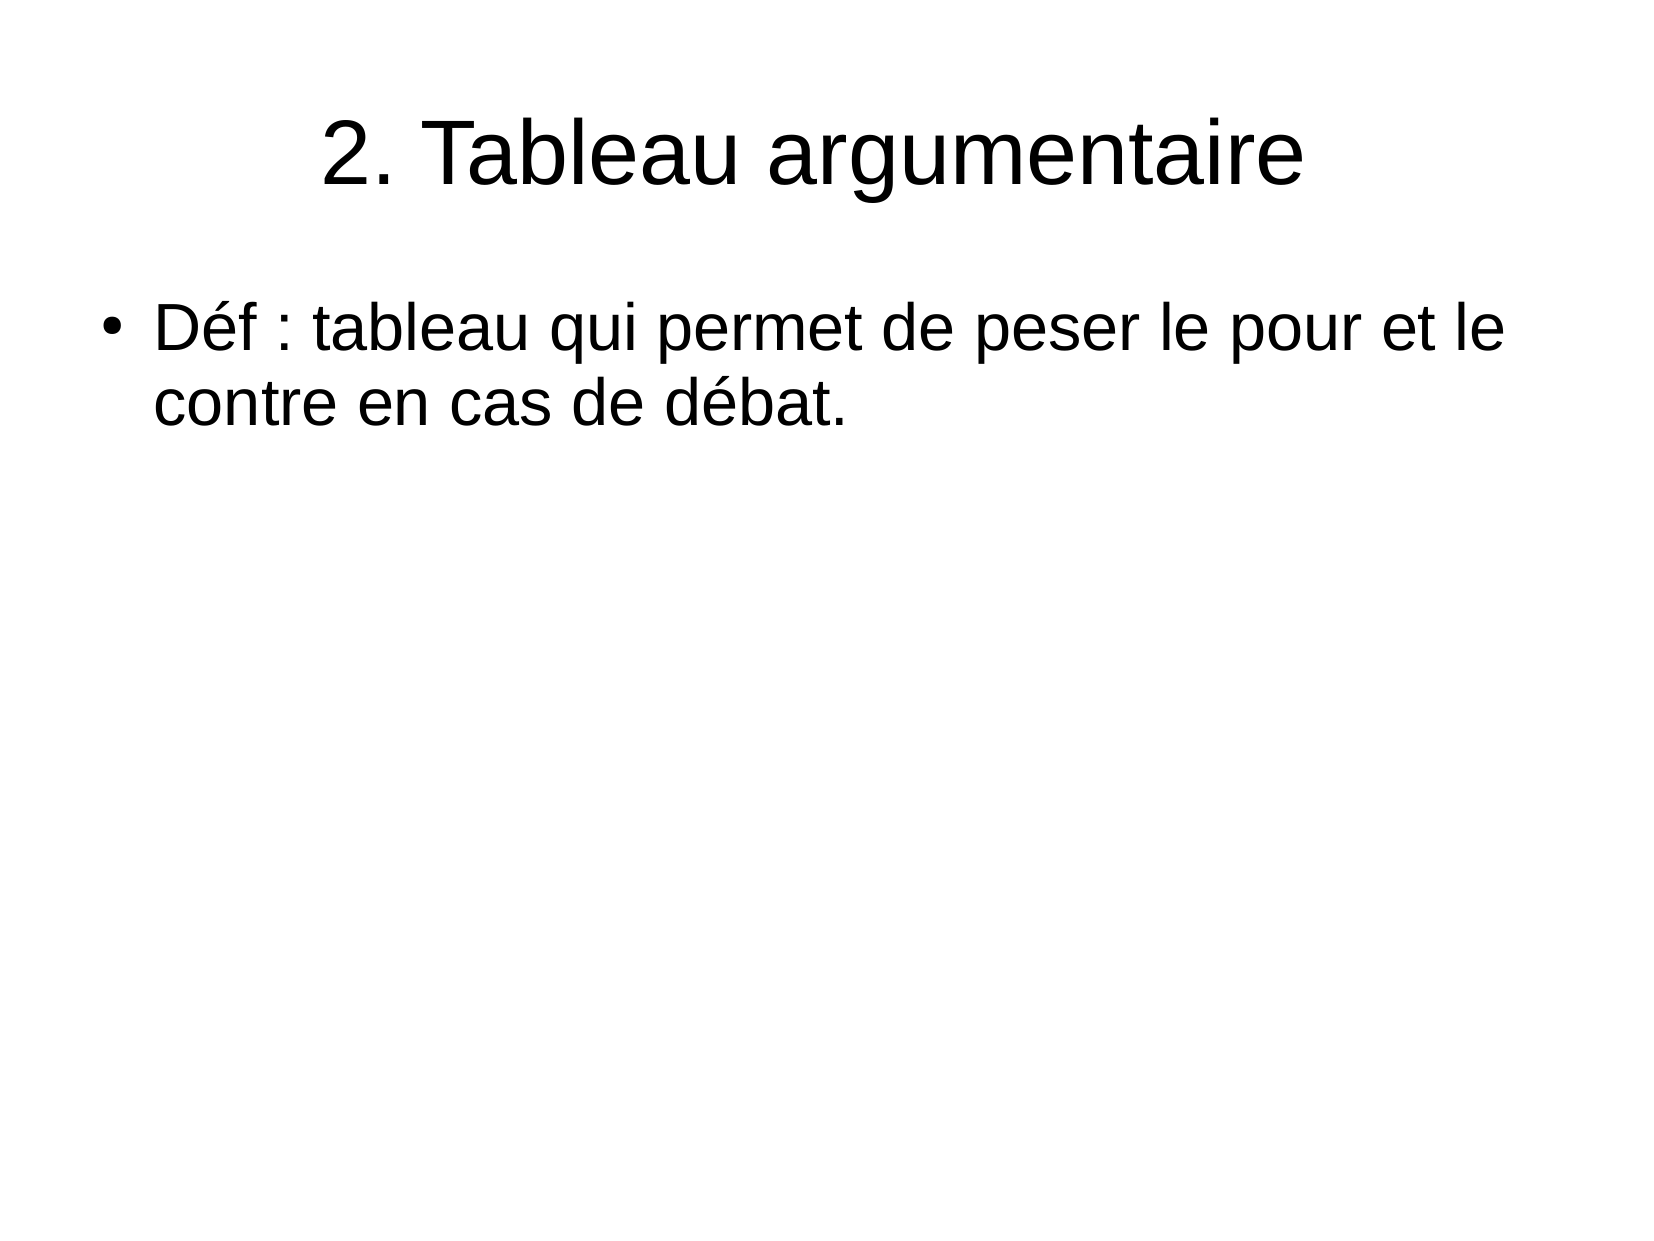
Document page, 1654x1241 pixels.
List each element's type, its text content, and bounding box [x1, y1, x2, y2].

title 2. Tableau argumentaire [82, 49, 1571, 257]
list Déf : tableau qui permet de peser le pour et le contre en cas de débat. [82, 290, 1571, 1010]
